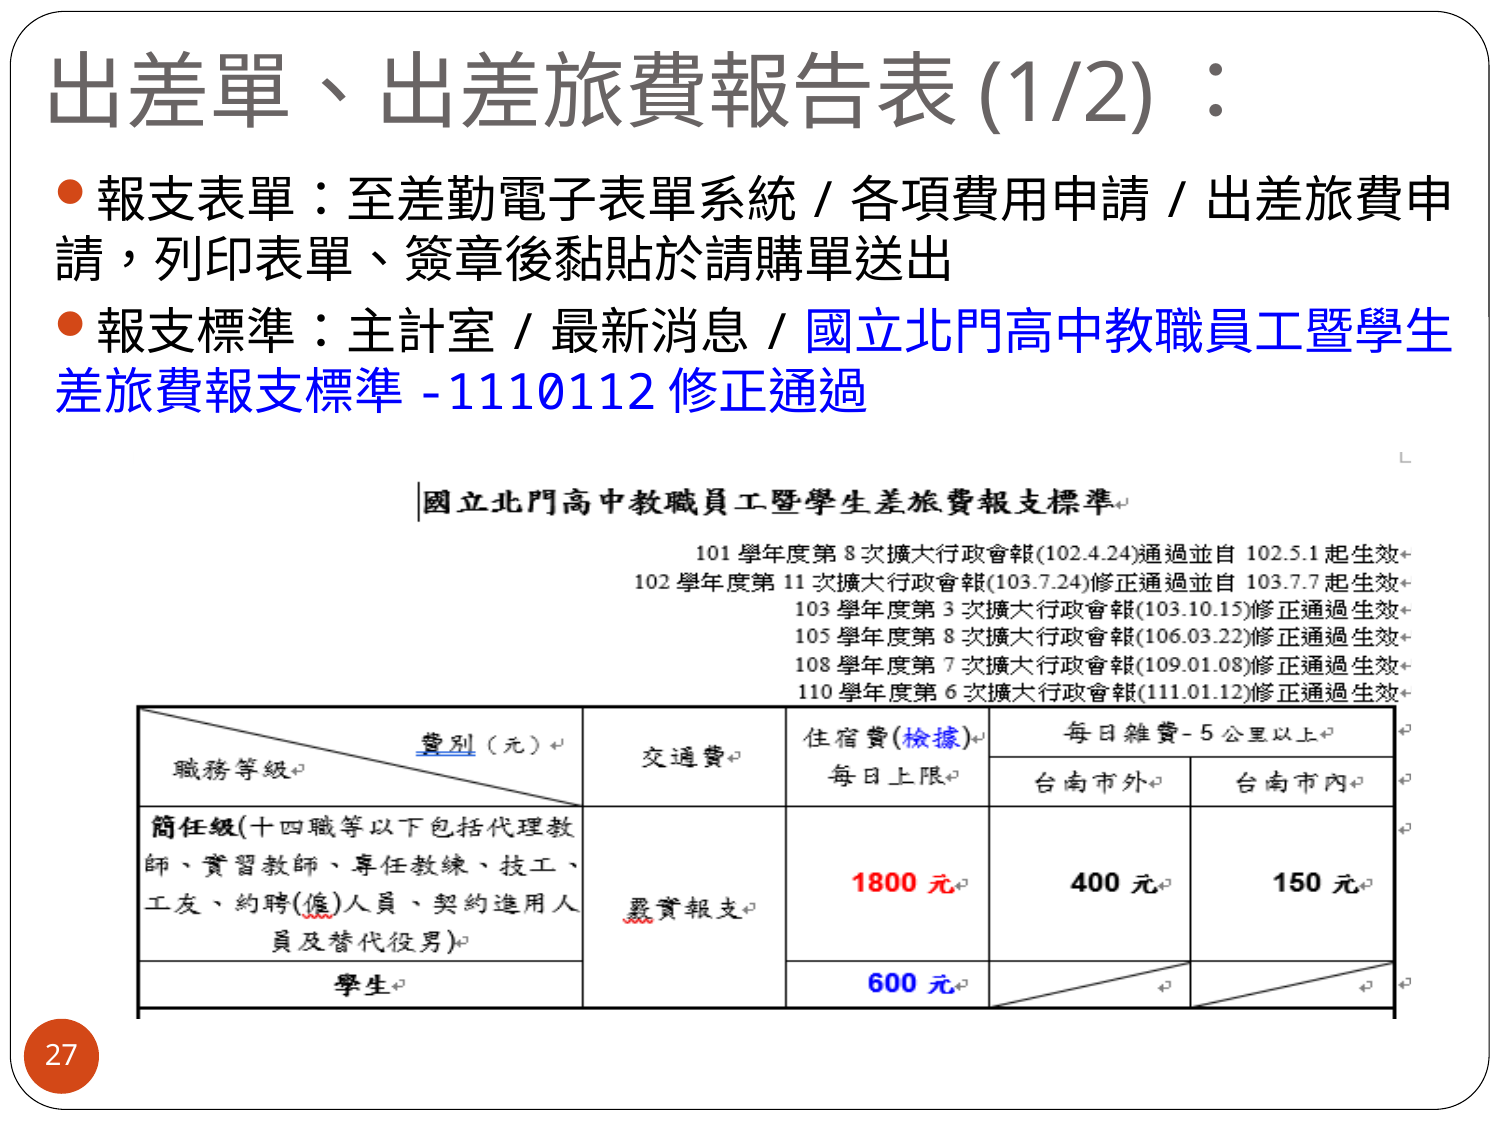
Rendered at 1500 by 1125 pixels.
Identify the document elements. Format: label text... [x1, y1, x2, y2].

text_box [23, 1018, 99, 1094]
text_box 報支表單：至差勤電子表單系統/各項費用申請/出差旅費申請，列印表單、簽章後黏貼於請購單送出 報支標準：主計室/最新消息/國立北門高中教職員工暨學生差旅費報支標準-1110112修正通過 [46, 153, 1477, 1125]
text_box 出差單、出差旅費報告表(1/2)： [35, 11, 1477, 153]
picture [133, 452, 1412, 1019]
